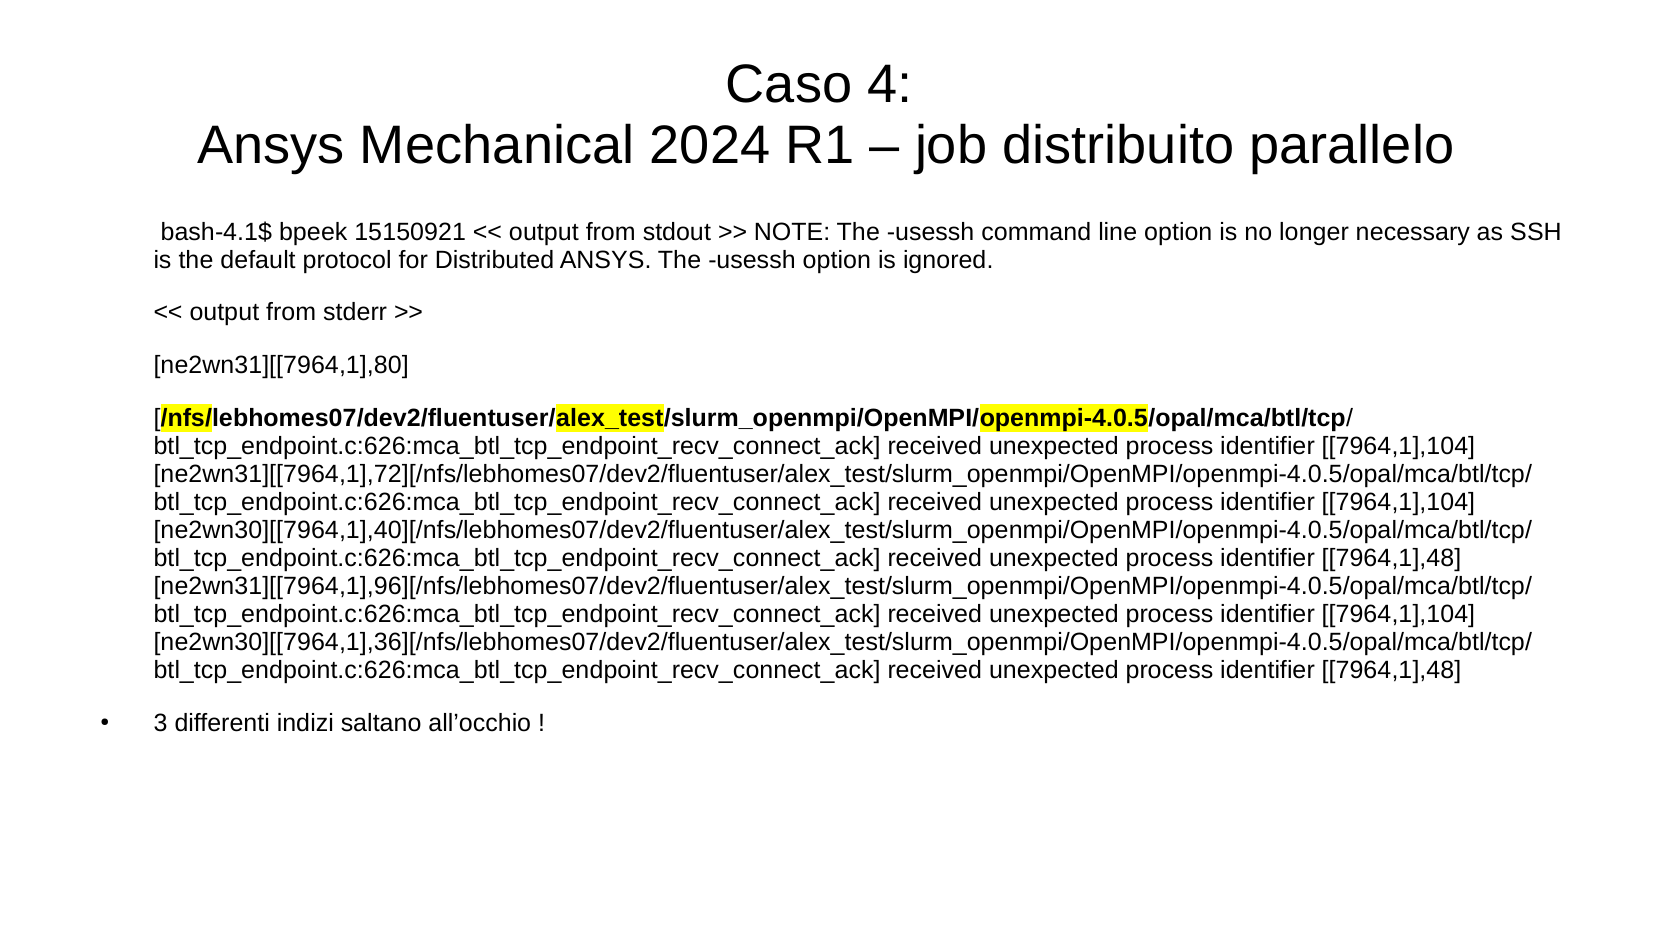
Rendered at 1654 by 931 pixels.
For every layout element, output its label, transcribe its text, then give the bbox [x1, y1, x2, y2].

list bash-4.1$ bpeek 15150921 << output from stdout >> NOTE: The -usessh command line option is no longer necessary as SSH is the default protocol for Distributed ANSYS. The -usessh option is ignored. << output from stderr >> [ne2wn31][[7964,1],80] [/nfs/lebhomes07/dev2/fluentuser/alex_test/slurm_openmpi/OpenMPI/openmpi-4.0.5/opal/mca/btl/tcp/btl_tcp_endpoint.c:626:mca_btl_tcp_endpoint_recv_connect_ack] received unexpected process identifier [[7964,1],104] [ne2wn31][[7964,1],72][/nfs/lebhomes07/dev2/fluentuser/alex_test/slurm_openmpi/OpenMPI/openmpi-4.0.5/opal/mca/btl/tcp/btl_tcp_endpoint.c:626:mca_btl_tcp_endpoint_recv_connect_ack] received unexpected process identifier [[7964,1],104] [ne2wn30][[7964,1],40][/nfs/lebhomes07/dev2/fluentuser/alex_test/slurm_openmpi/OpenMPI/openmpi-4.0.5/opal/mca/btl/tcp/btl_tcp_endpoint.c:626:mca_btl_tcp_endpoint_recv_connect_ack] received unexpected process identifier [[7964,1],48] [ne2wn31][[7964,1],96][/nfs/lebhomes07/dev2/fluentuser/alex_test/slurm_openmpi/OpenMPI/openmpi-4.0.5/opal/mca/btl/tcp/btl_tcp_endpoint.c:626:mca_btl_tcp_endpoint_recv_connect_ack] received unexpected process identifier [[7964,1],104] [ne2wn30][[7964,1],36][/nfs/lebhomes07/dev2/fluentuser/alex_test/slurm_openmpi/OpenMPI/openmpi-4.0.5/opal/mca/btl/tcp/btl_tcp_endpoint.c:626:mca_btl_tcp_endpoint_recv_connect_ack] received unexpected process identifier [[7964,1],48] 3 differenti indizi saltano all’occhio ! [82, 217, 1571, 757]
title Caso 4: Ansys Mechanical 2024 R1 – job distribuito parallelo [82, 36, 1571, 192]
